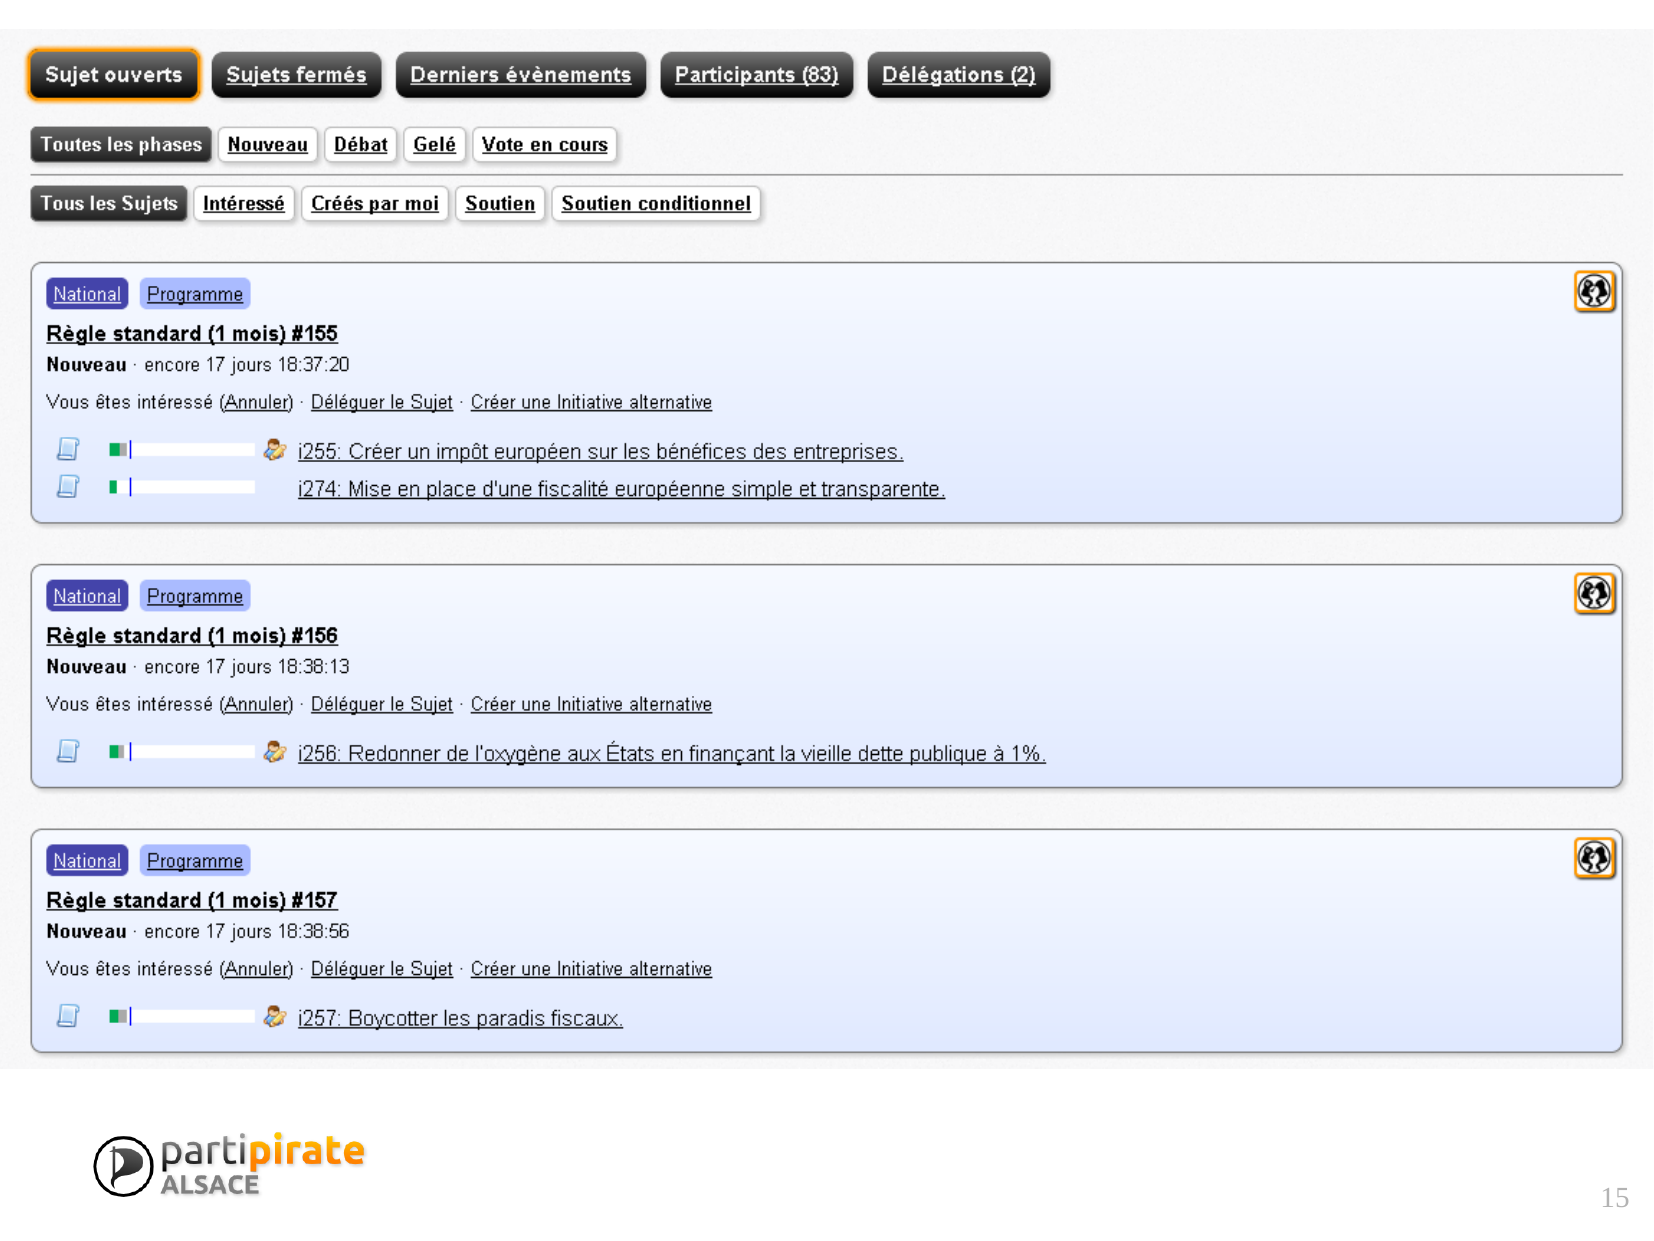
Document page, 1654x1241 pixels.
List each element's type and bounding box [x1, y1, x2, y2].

picture [0, 29, 1654, 1069]
picture [88, 1121, 371, 1207]
